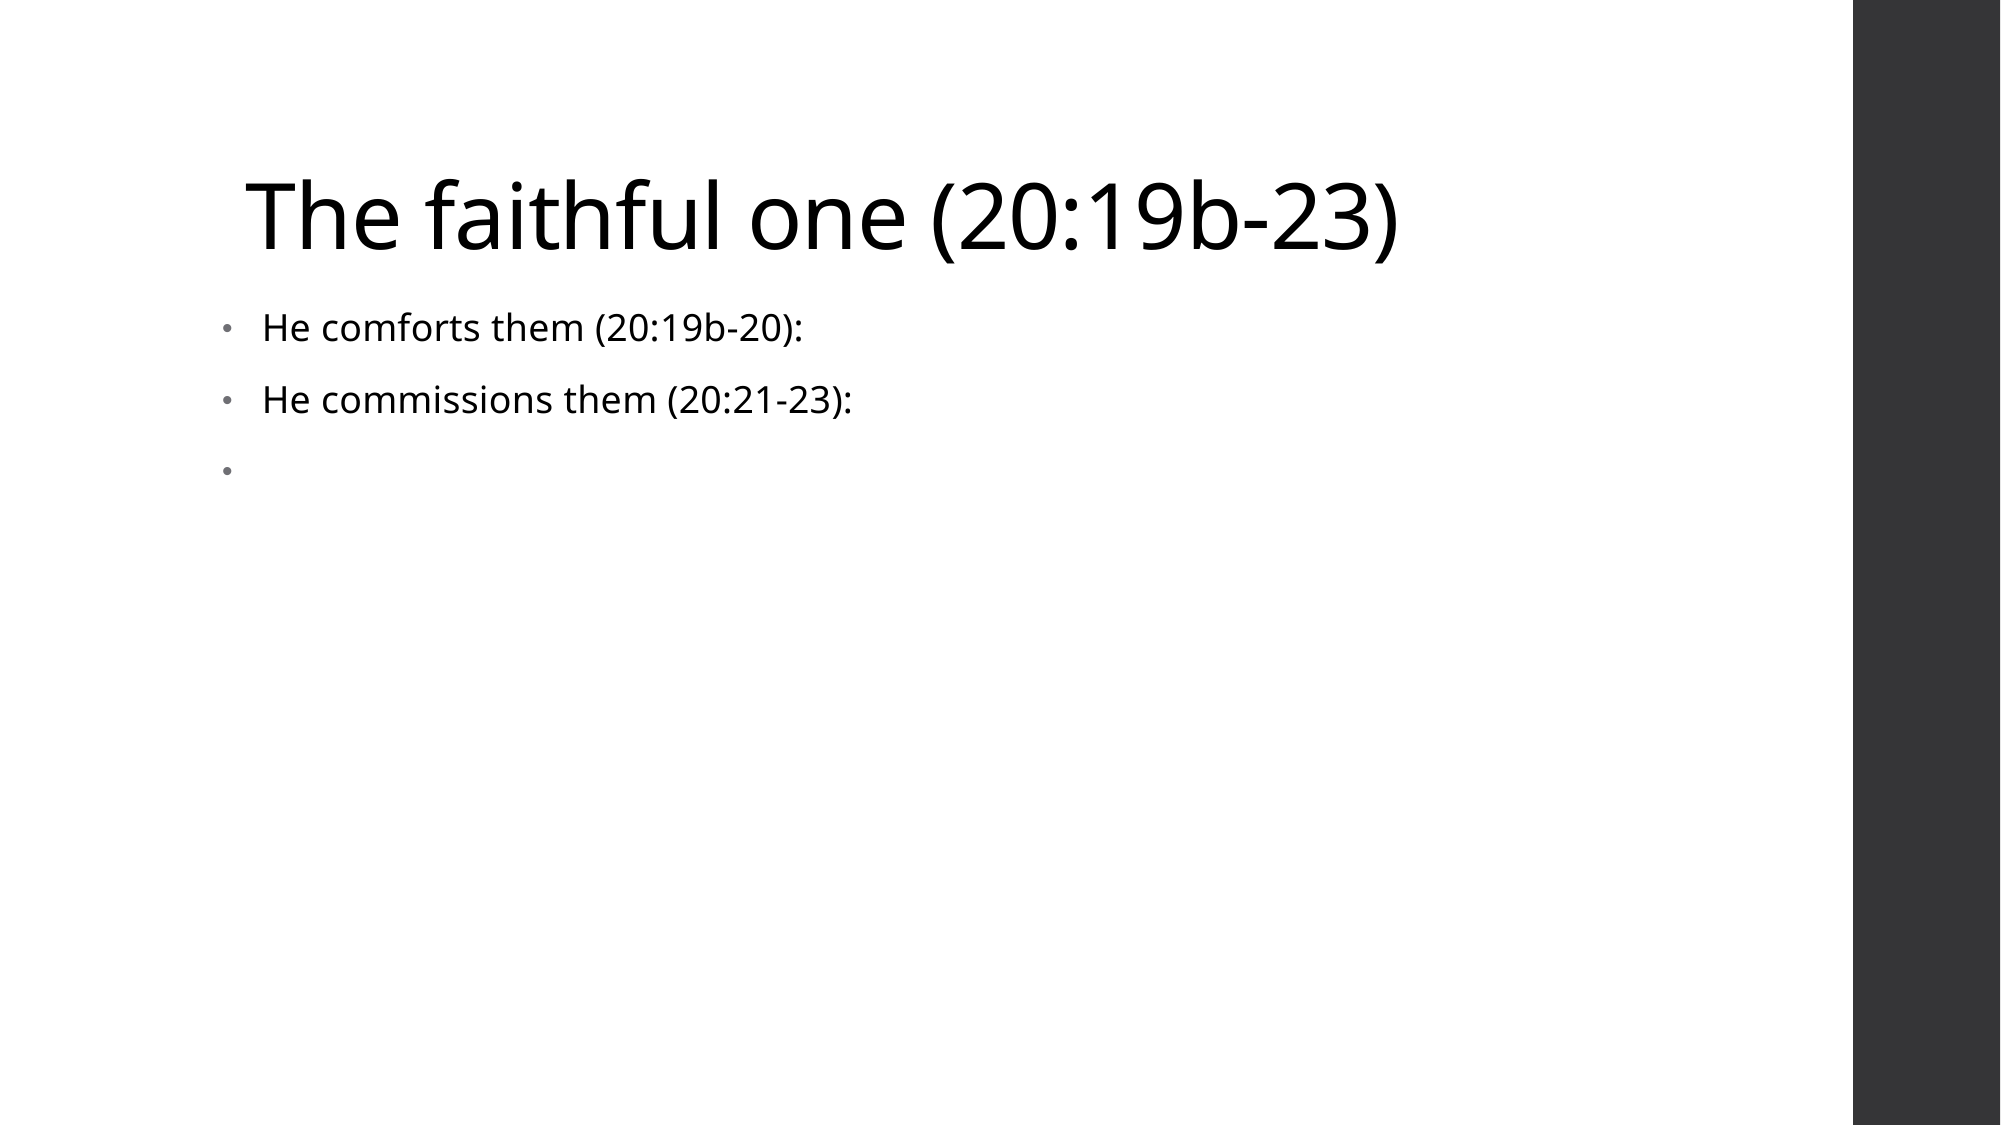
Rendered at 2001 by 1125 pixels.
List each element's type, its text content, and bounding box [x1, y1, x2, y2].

list He comforts them (20:19b-20): He commissions them (20:21-23): [206, 299, 1617, 1014]
title The faithful one (20:19b-23) [206, 60, 1797, 278]
